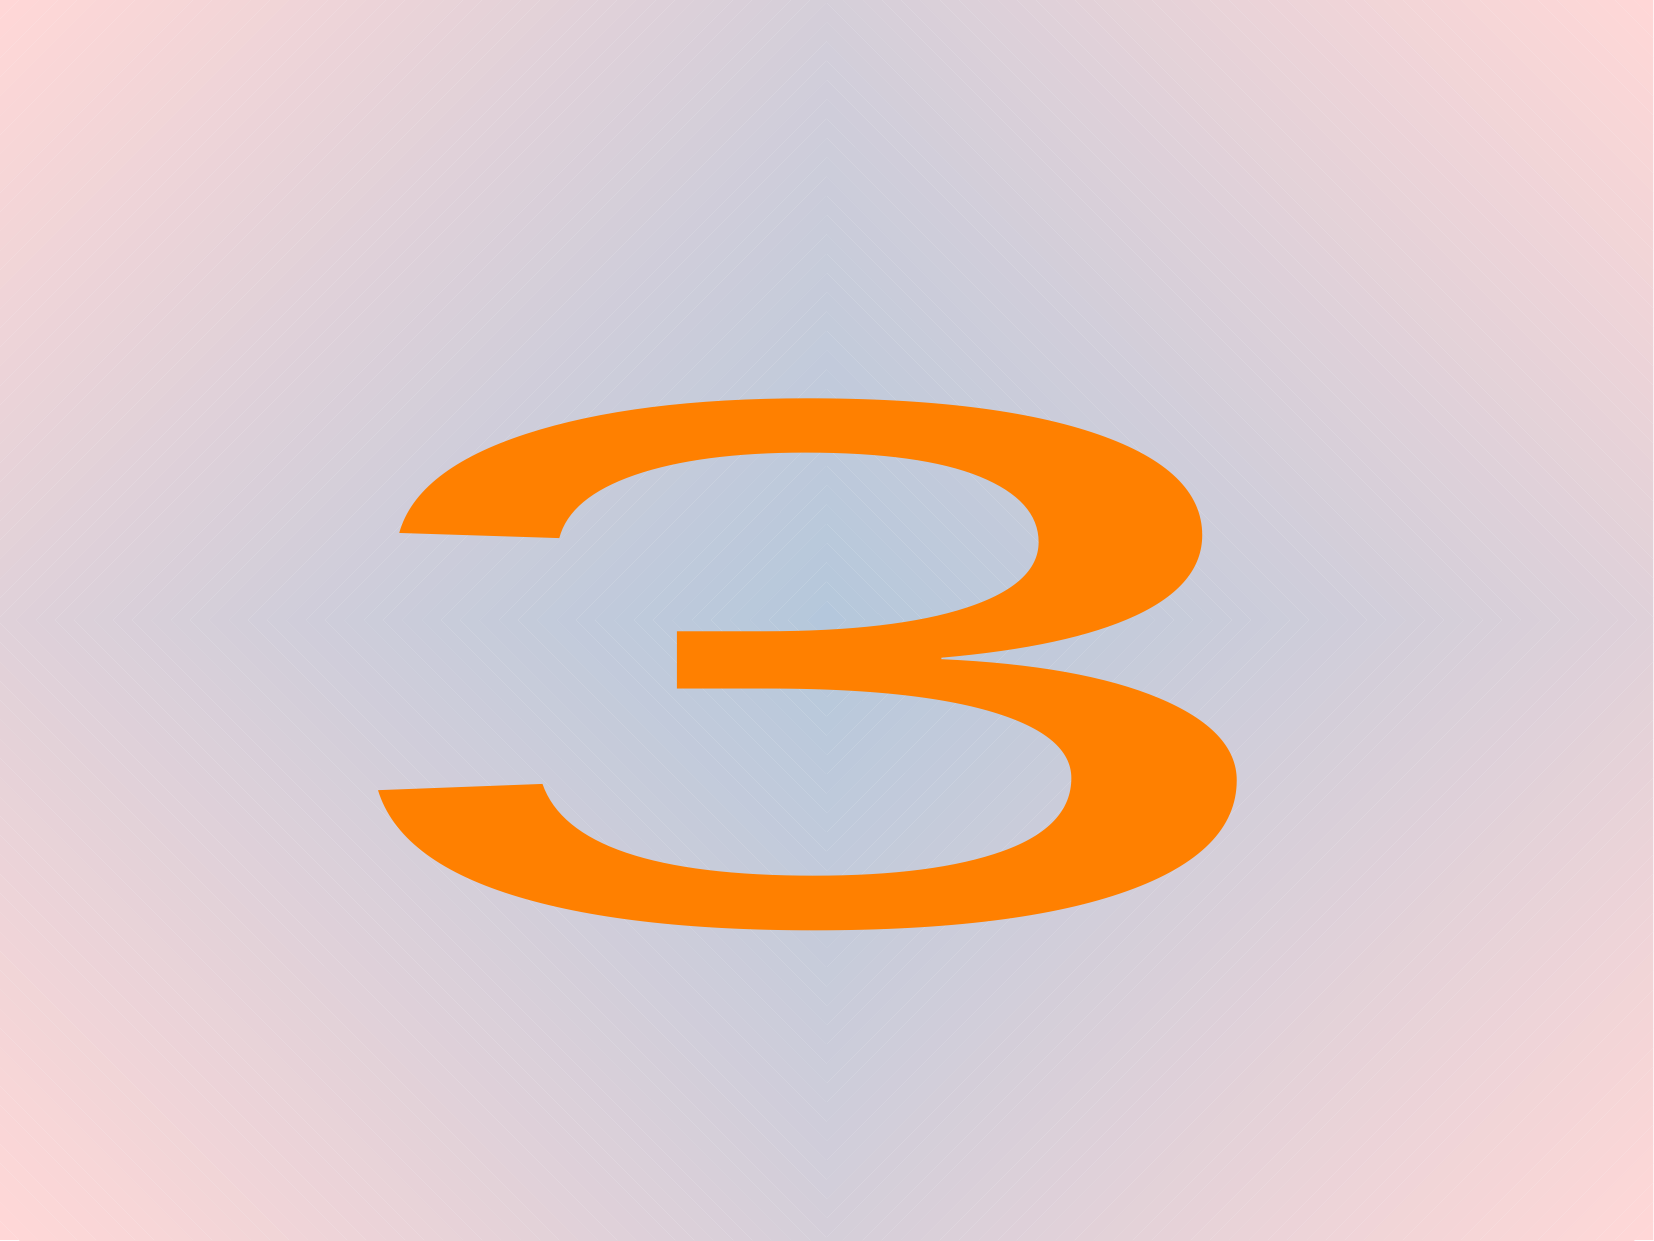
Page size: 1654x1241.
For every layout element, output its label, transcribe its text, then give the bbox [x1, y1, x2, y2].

text_box 3 [295, 236, 1329, 1093]
